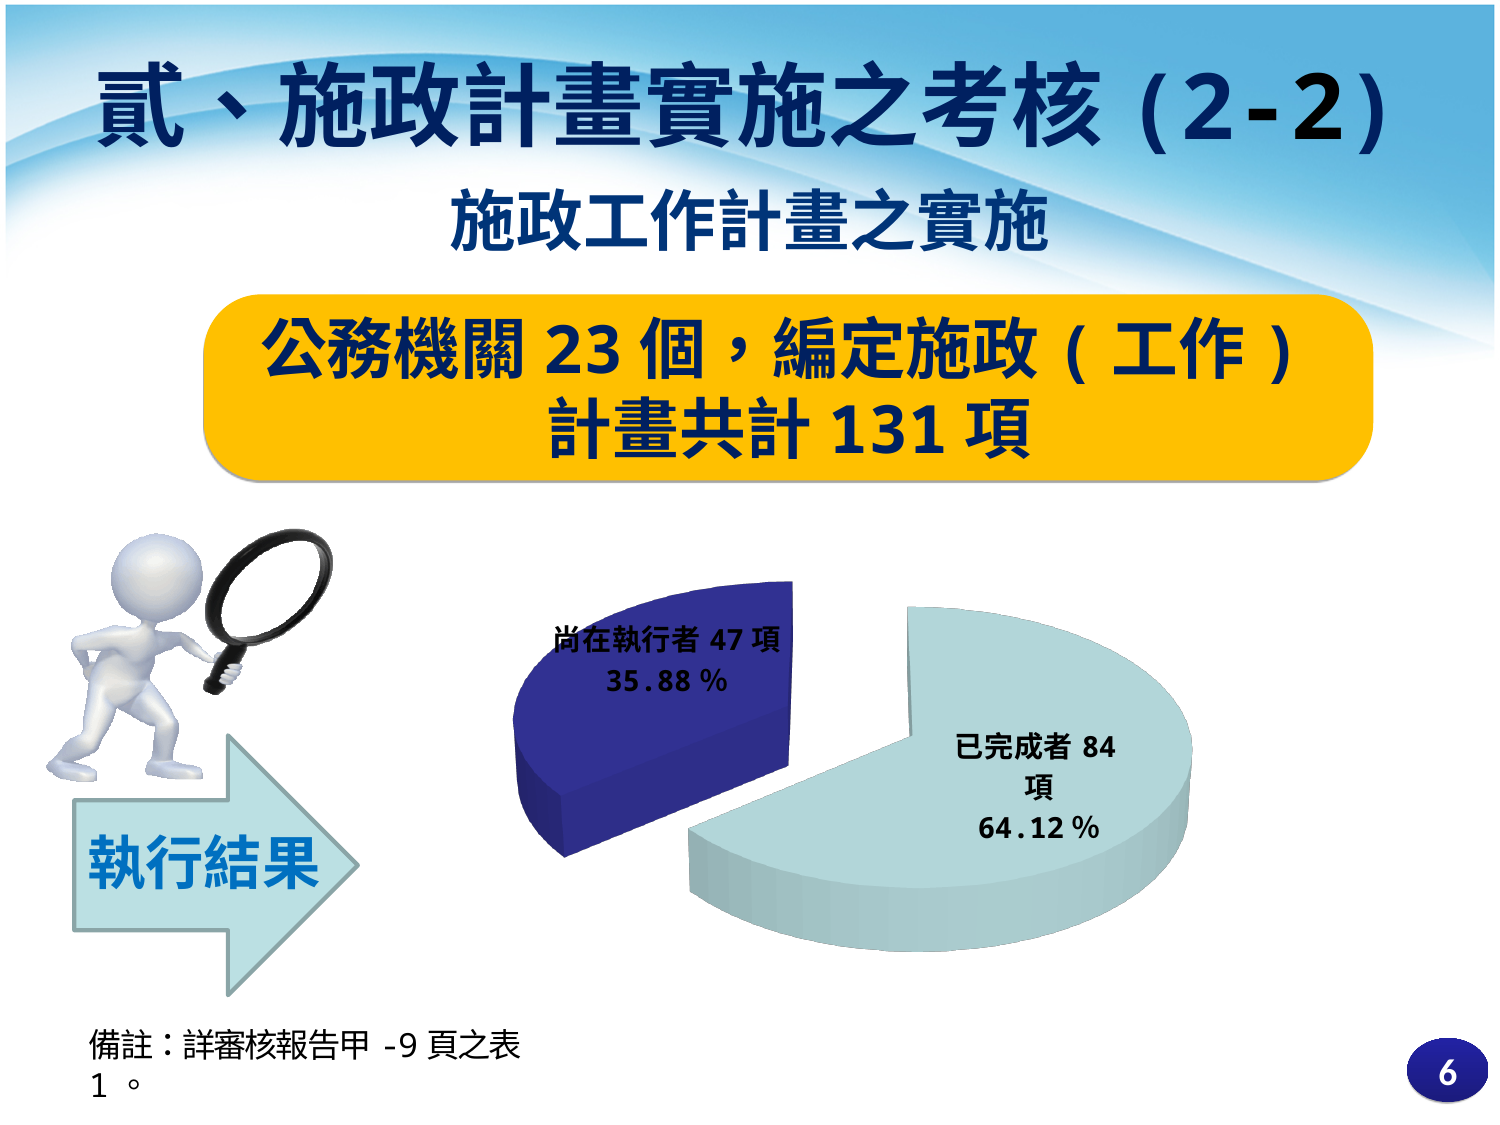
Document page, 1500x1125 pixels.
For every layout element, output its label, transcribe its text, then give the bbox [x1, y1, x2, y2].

text_box 備註：詳審核報告甲-9頁之表1。 [74, 1017, 595, 1112]
text_box 貳、施政計畫實施之考核(2-2) [5, 40, 1489, 166]
picture [0, 313, 1500, 1125]
text_box 執行結果 [72, 818, 336, 904]
text_box 公務機關23個，編定施政(工作)計畫共計131項 [203, 294, 1374, 481]
text_box 6 [1407, 1038, 1489, 1103]
text_box [74, 814, 311, 818]
title 施政工作計畫之實施 [0, 125, 1500, 313]
text_box [336, 843, 358, 888]
chart [395, 527, 1309, 1012]
text_box [74, 904, 320, 996]
picture [0, 0, 1500, 125]
